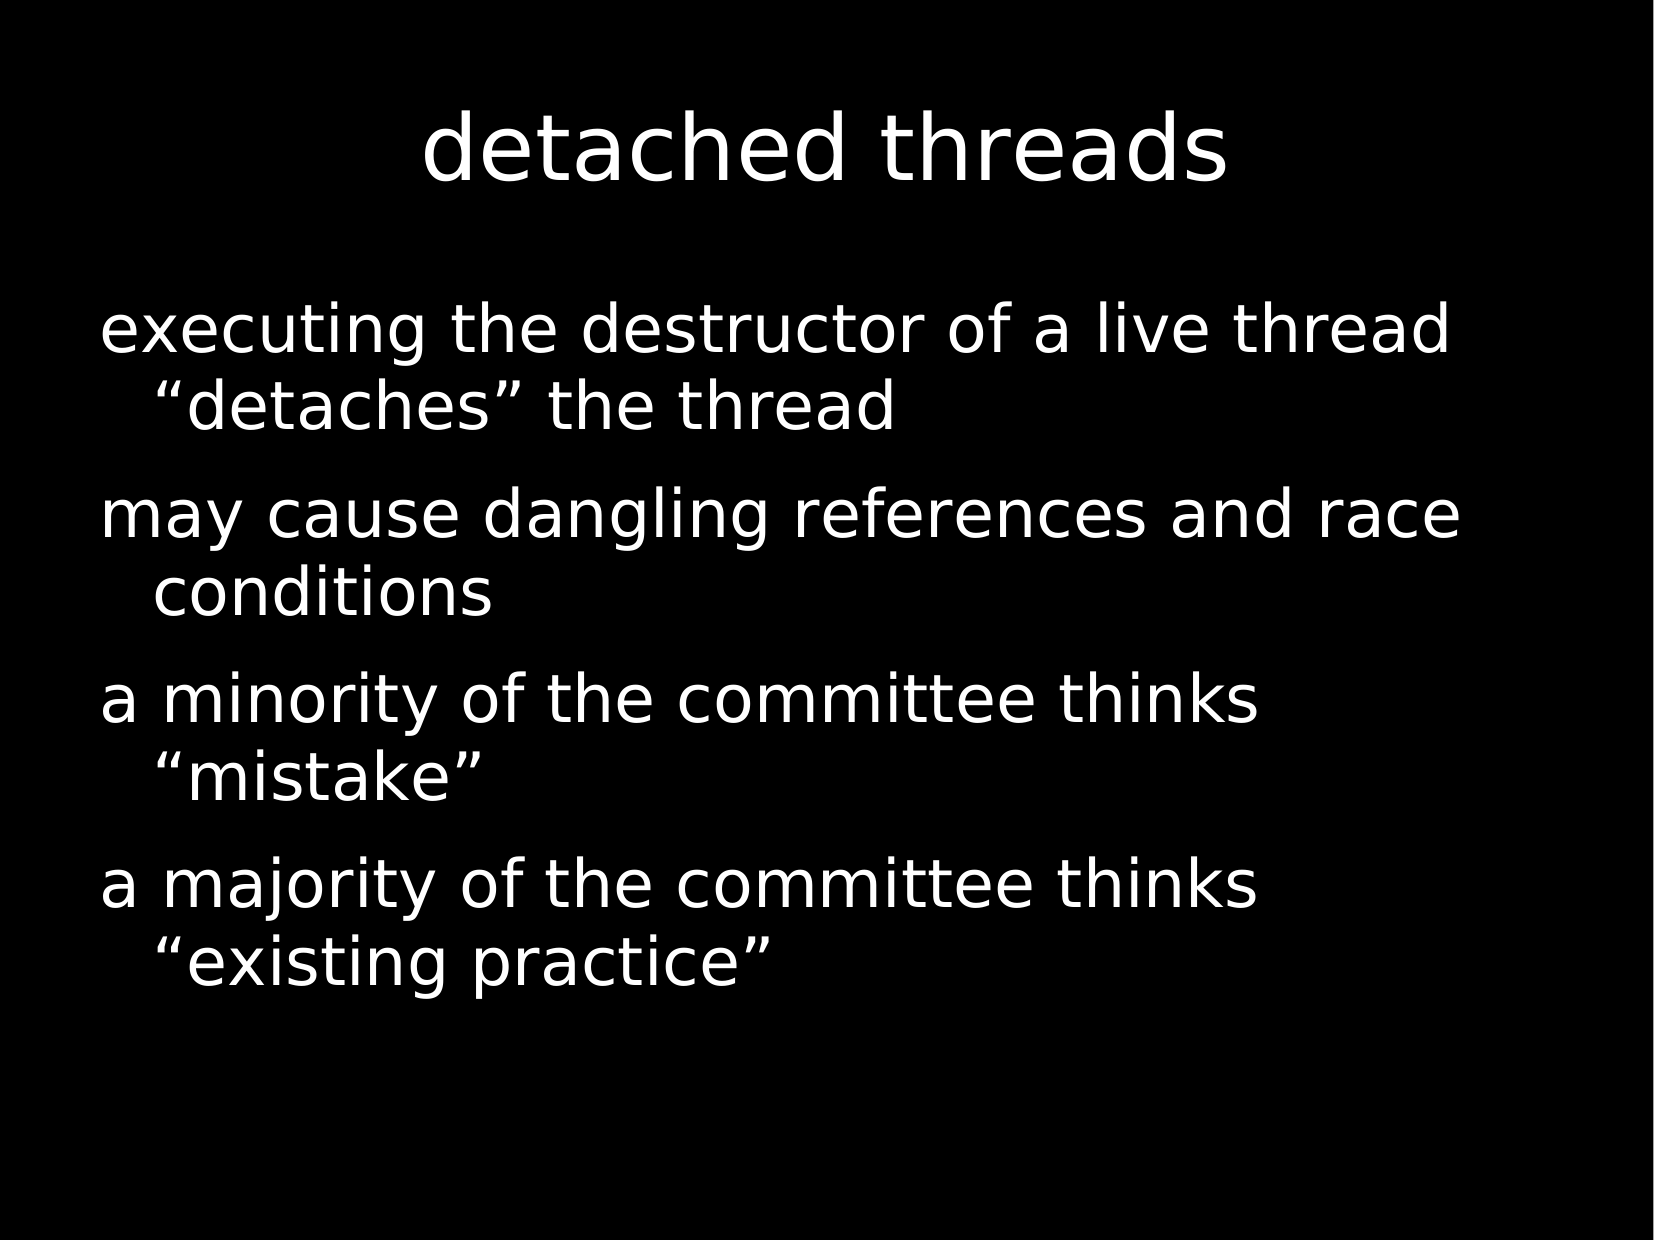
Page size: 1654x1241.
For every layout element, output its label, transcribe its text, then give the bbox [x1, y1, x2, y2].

title detached threads [82, 53, 1570, 252]
list executing the destructor of a live thread “detaches” the thread may cause dangling references and race conditions a minority of the committee thinks “mistake” a majority of the committee thinks “existing practice” [82, 290, 1570, 1094]
